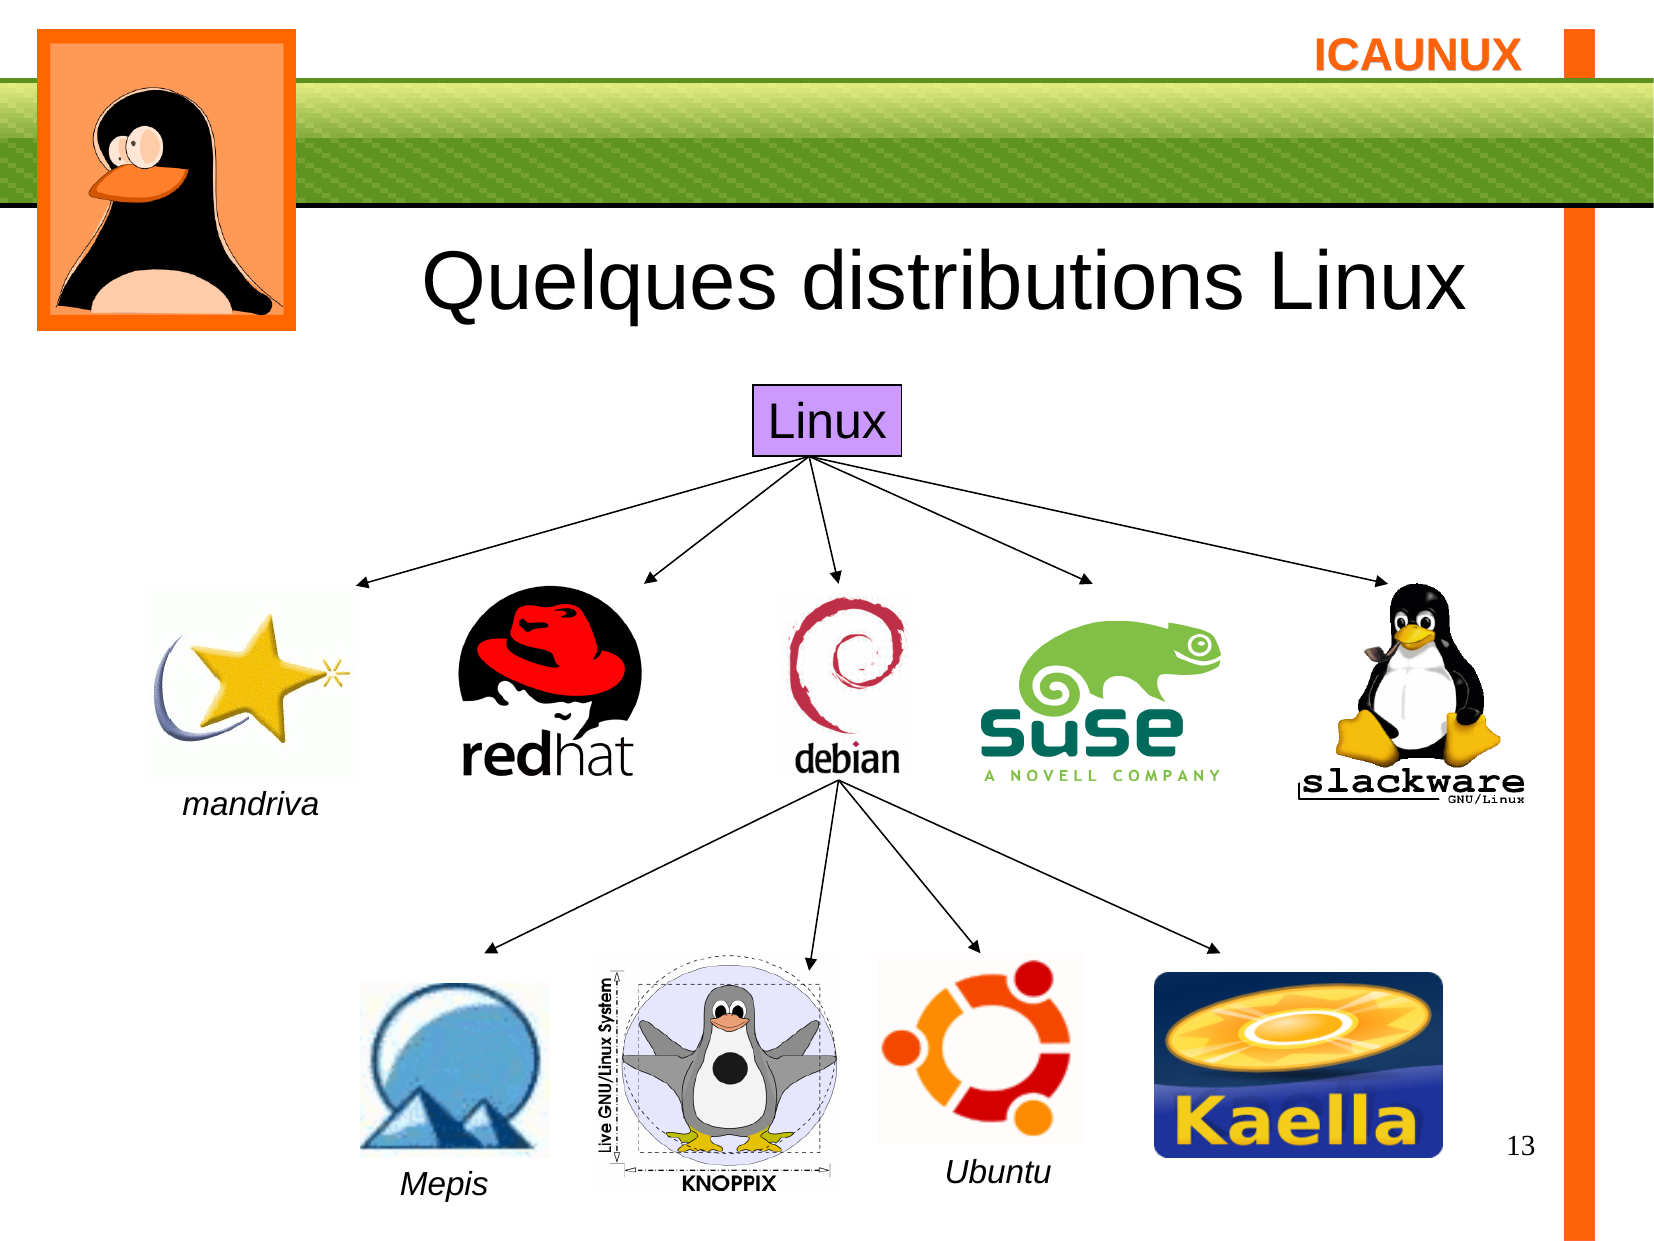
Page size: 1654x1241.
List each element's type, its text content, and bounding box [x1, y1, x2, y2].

text_box Linux [752, 385, 902, 457]
picture [596, 953, 839, 1192]
picture [751, 585, 948, 779]
title Quelques distributions Linux [354, 206, 1536, 355]
picture [1298, 583, 1524, 804]
picture [147, 585, 356, 781]
text_box Ubuntu [929, 1145, 1067, 1199]
picture [454, 583, 644, 779]
text_box mandriva [167, 778, 335, 831]
picture [360, 983, 550, 1158]
picture [874, 953, 1083, 1144]
picture [1154, 972, 1443, 1158]
picture [0, 29, 1654, 331]
picture [980, 621, 1221, 781]
text_box Mepis [385, 1157, 504, 1211]
